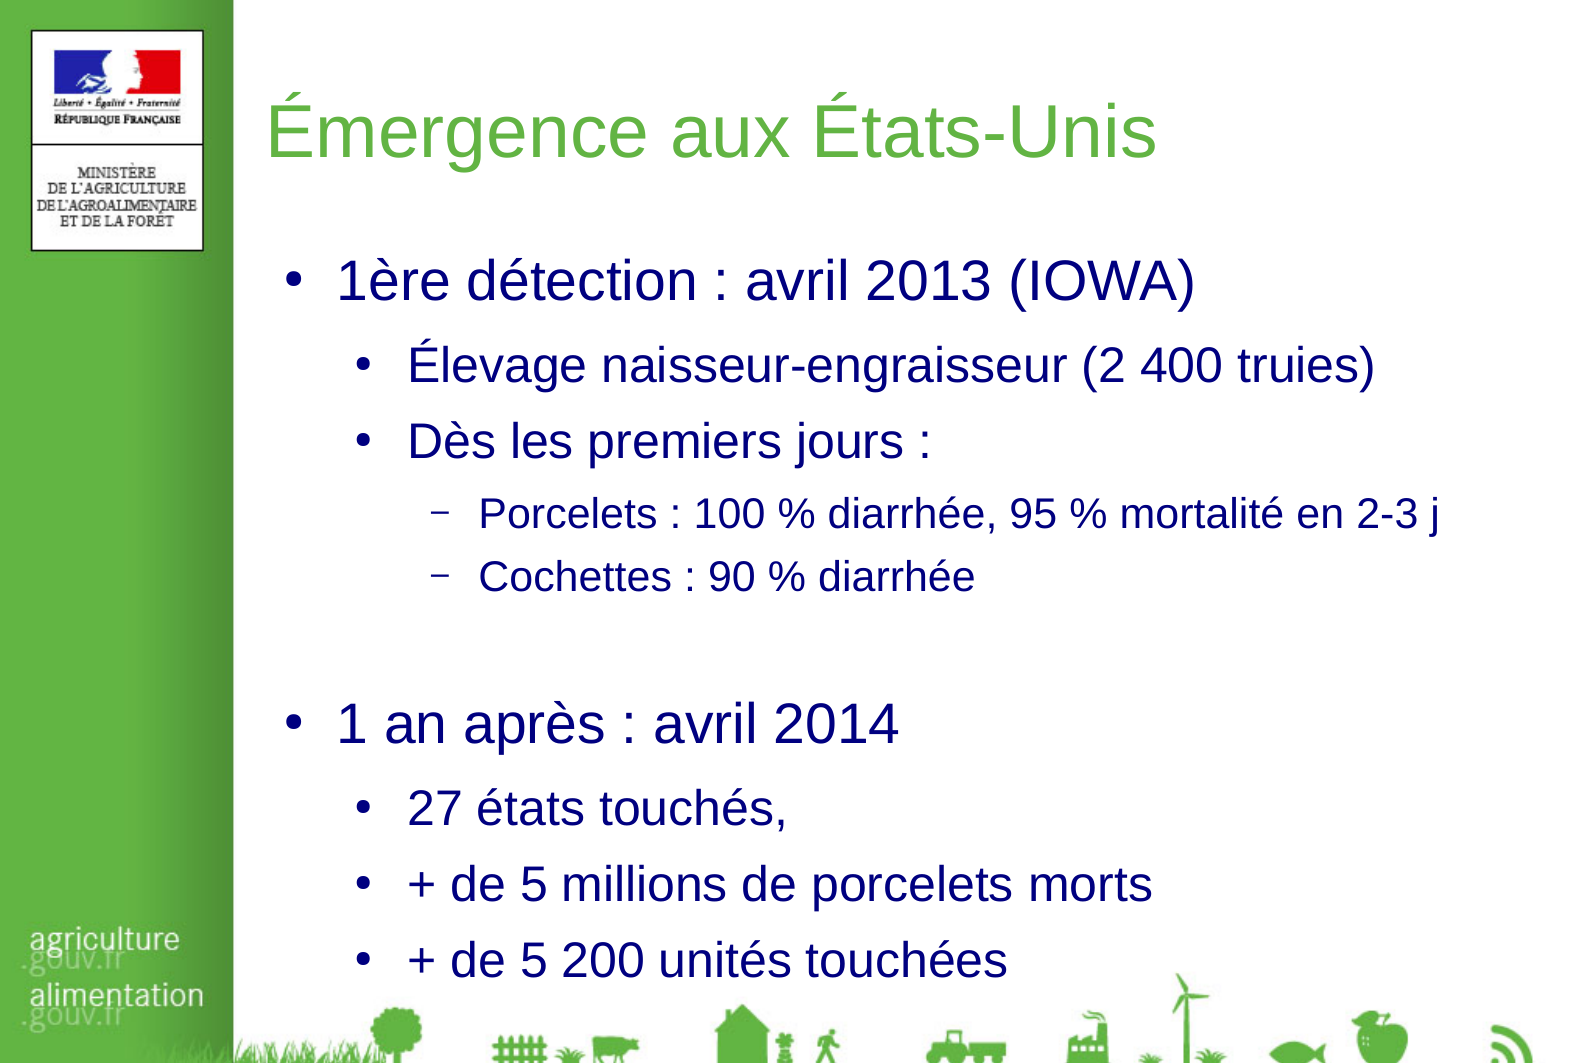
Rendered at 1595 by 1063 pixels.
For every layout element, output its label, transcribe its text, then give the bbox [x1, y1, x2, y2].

list 1ère détection : avril 2013 (IOWA) Élevage naisseur-engraisseur (2 400 truies) Dès les premiers jours : Porcelets : 100 % diarrhée, 95 % mortalité en 2-3 j Cochettes : 90 % diarrhée 1 an après : avril 2014 27 états touchés, + de 5 millions de porcelets morts + de 5 200 unités touchées [265, 248, 1536, 988]
picture [0, 0, 1595, 1063]
title Émergence aux États-Unis [265, 49, 1536, 213]
